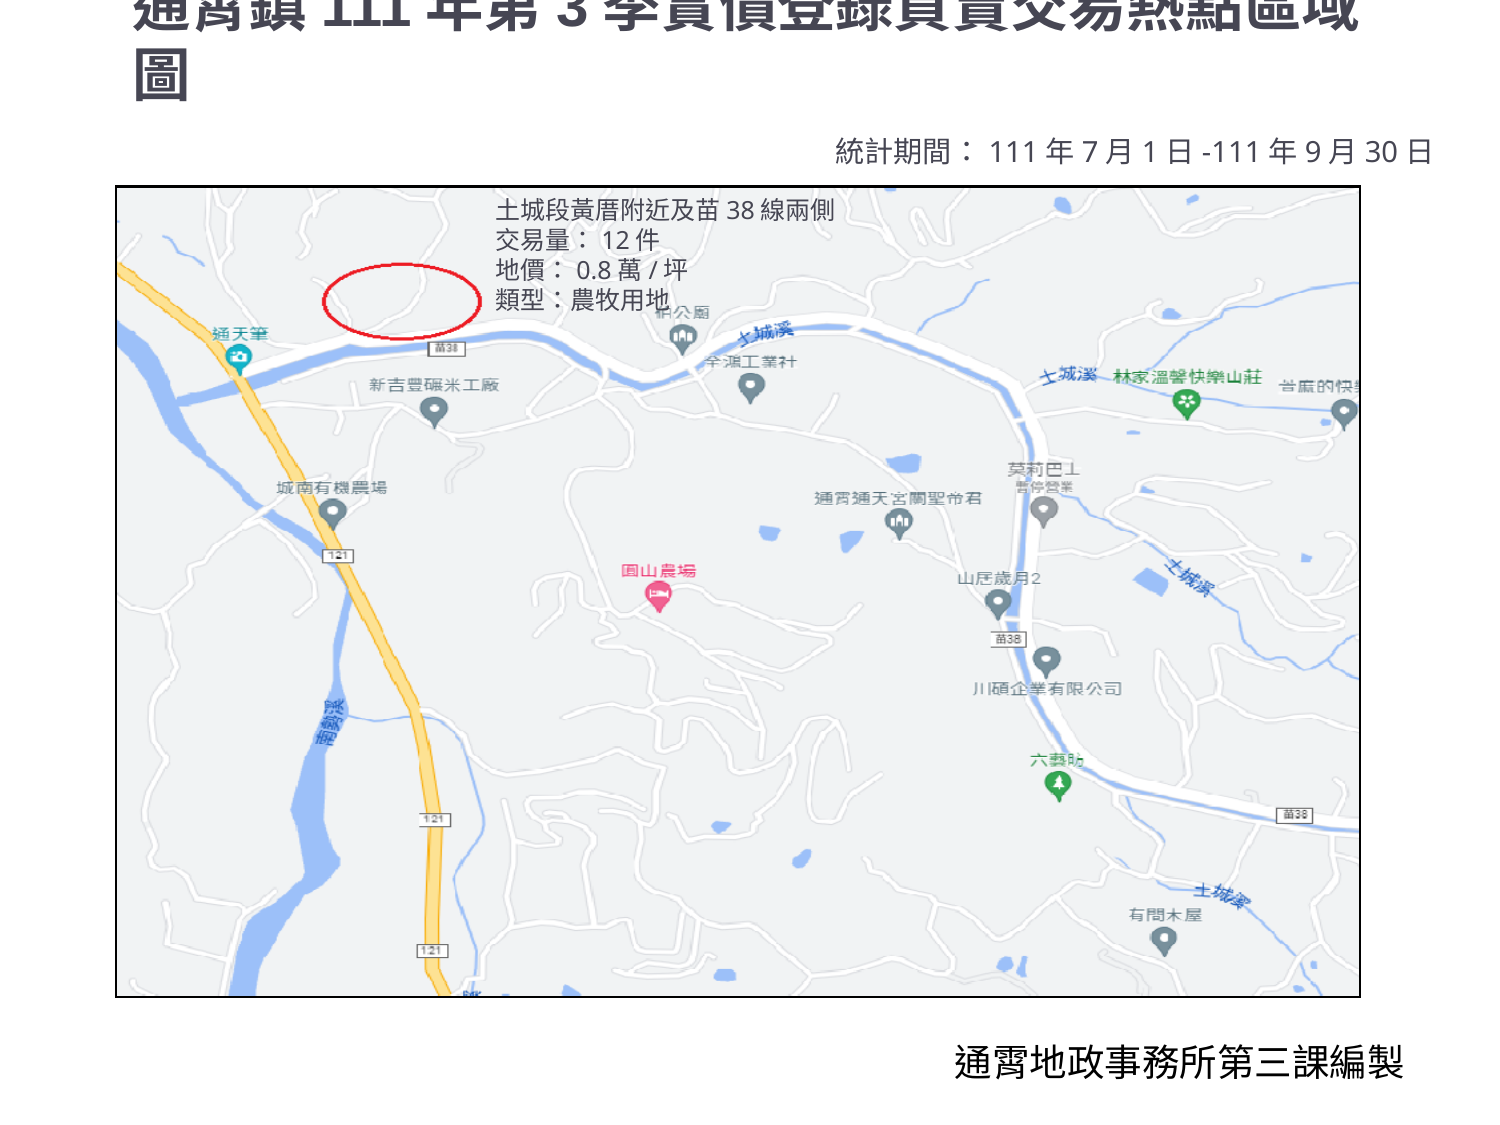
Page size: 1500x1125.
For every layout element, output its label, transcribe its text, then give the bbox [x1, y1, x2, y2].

text_box 通霄地政事務所第三課編製 [939, 1031, 1420, 1092]
title 通霄鎮111年第3季實價登錄買賣交易熱點區域圖 [117, 23, 1390, 116]
picture [117, 187, 1360, 997]
text_box 統計期間：111年7月1日-111年9月30日 [820, 117, 1465, 176]
text_box 土城段黃厝附近及苗38線兩側 交易量：12件 地價：0.8萬/坪 類型：農牧用地 [480, 164, 856, 352]
